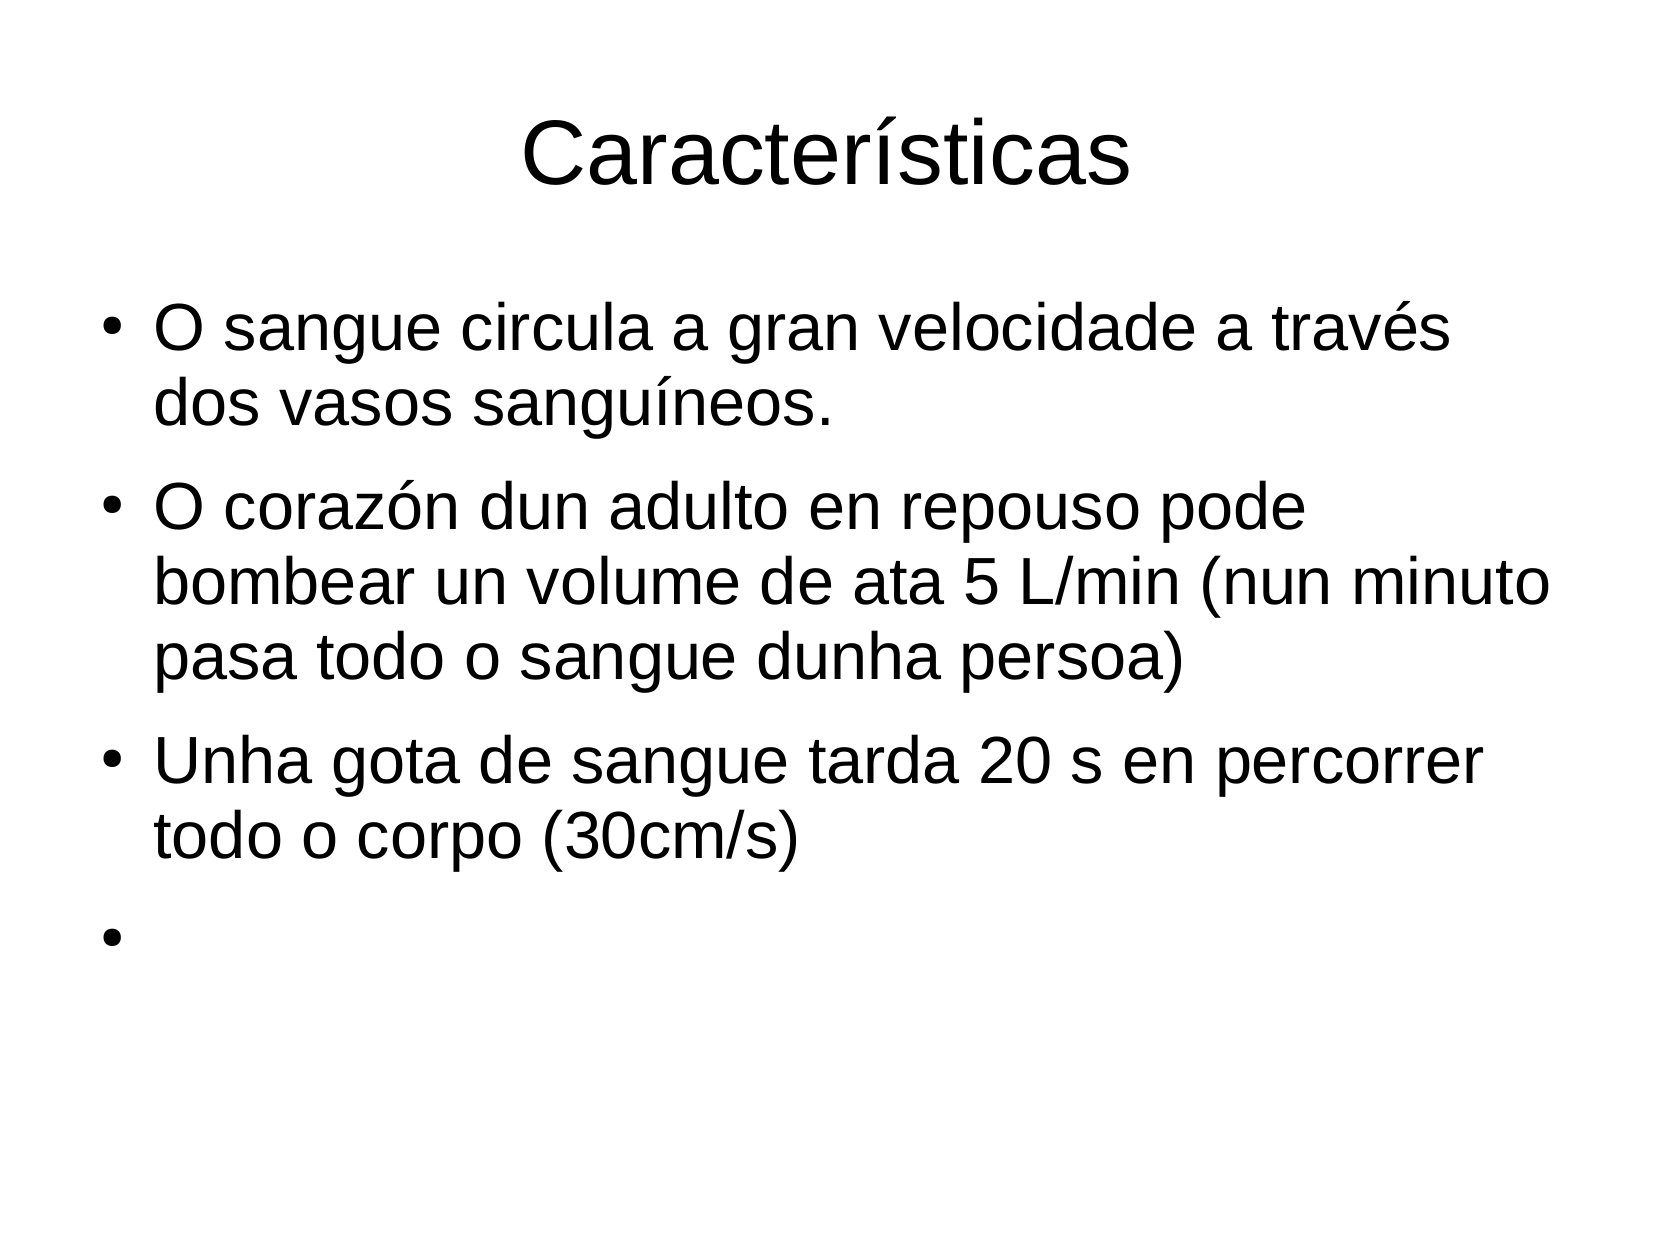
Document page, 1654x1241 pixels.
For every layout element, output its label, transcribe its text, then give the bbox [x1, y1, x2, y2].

list O sangue circula a gran velocidade a través dos vasos sanguíneos. O corazón dun adulto en repouso pode bombear un volume de ata 5 L/min (nun minuto pasa todo o sangue dunha persoa) Unha gota de sangue tarda 20 s en percorrer todo o corpo (30cm/s) [82, 290, 1571, 1010]
title Características [82, 49, 1571, 257]
